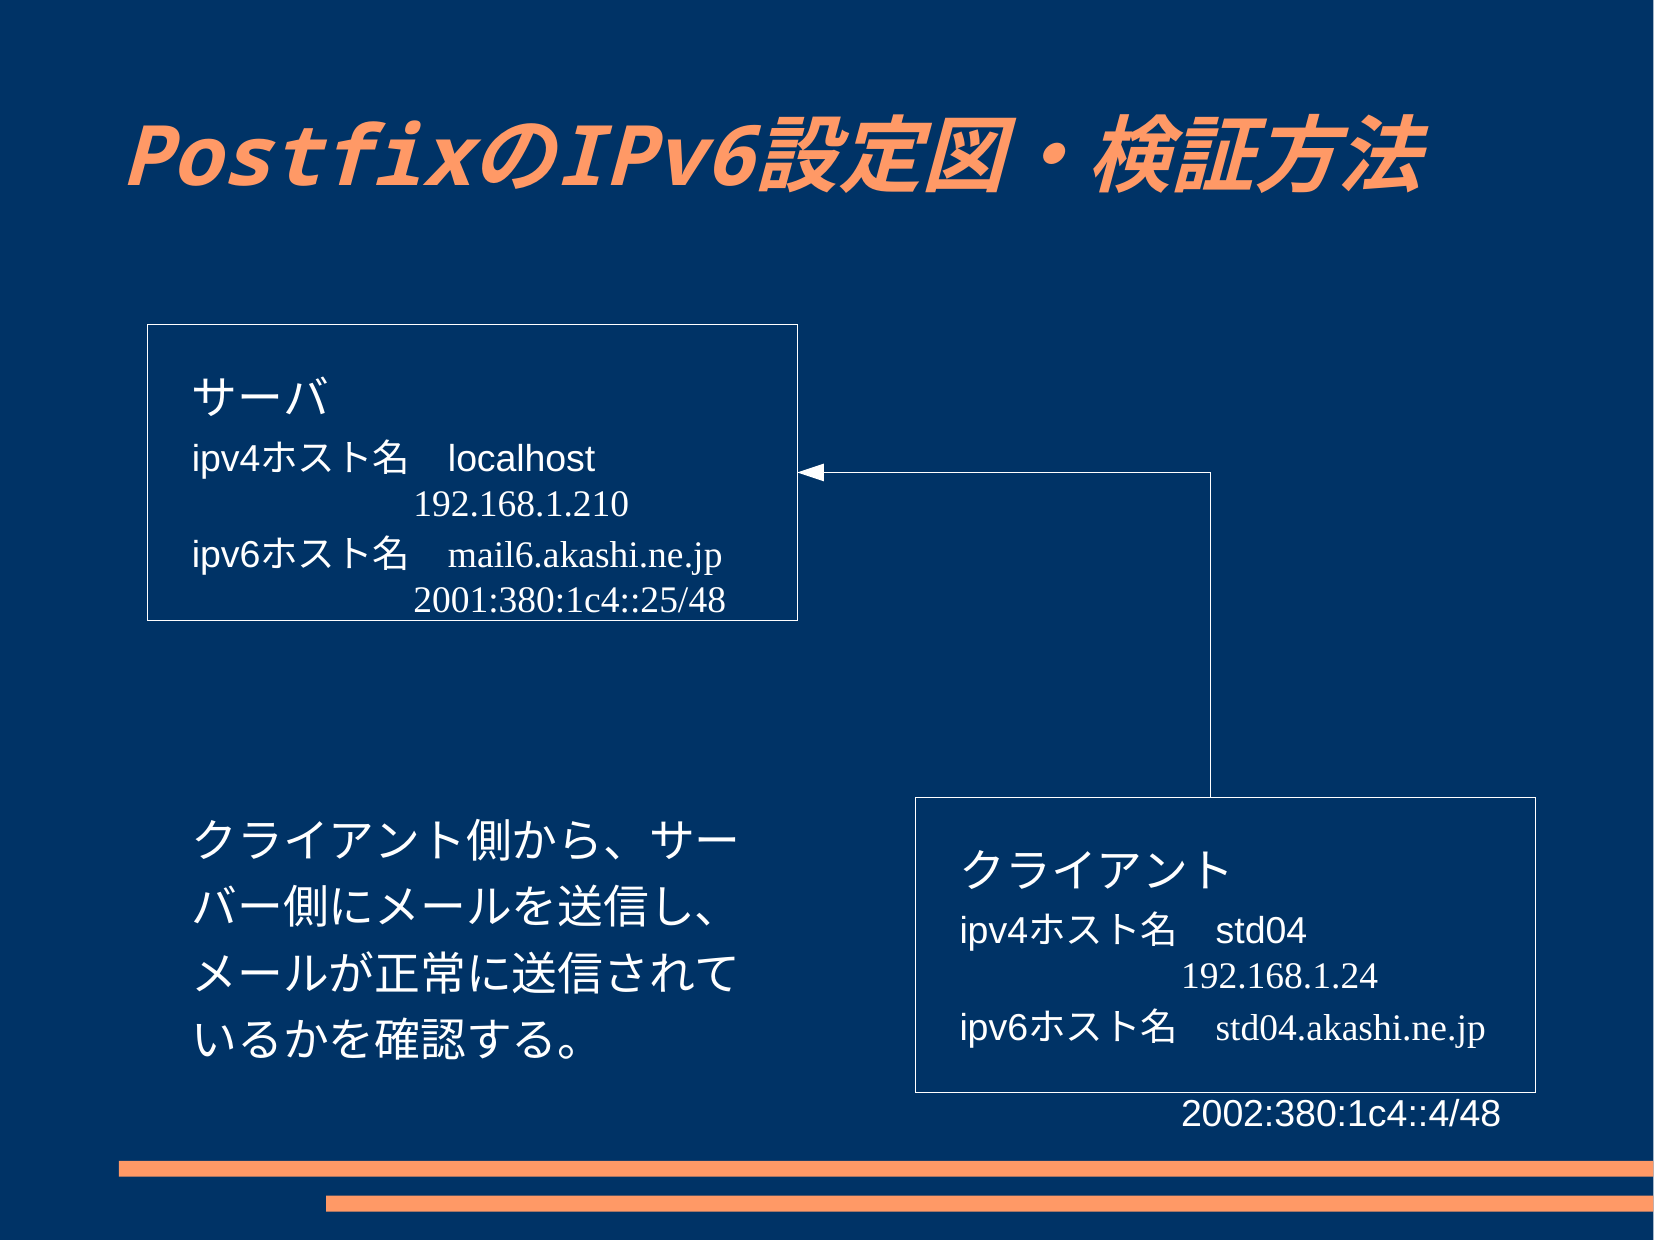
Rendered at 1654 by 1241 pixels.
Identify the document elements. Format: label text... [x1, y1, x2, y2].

text_box クライアント ipv4ホスト名 std04 192.168.1.24 ipv6ホスト名 std04.akashi.ne.jp 2002:380:1c4::4/48 [944, 826, 1536, 1057]
text_box サーバ ipv4ホスト名 localhost 192.168.1.210 ipv6ホスト名 mail6.akashi.ne.jp 2001:380:1c4::25/48 [177, 354, 768, 586]
text_box クライアント側から、サーバー側にメールを送信し、メールが正常に送信されているかを確認する。 [177, 797, 798, 996]
title PostfixのIPv6設定図・検証方法 [121, 46, 1534, 254]
